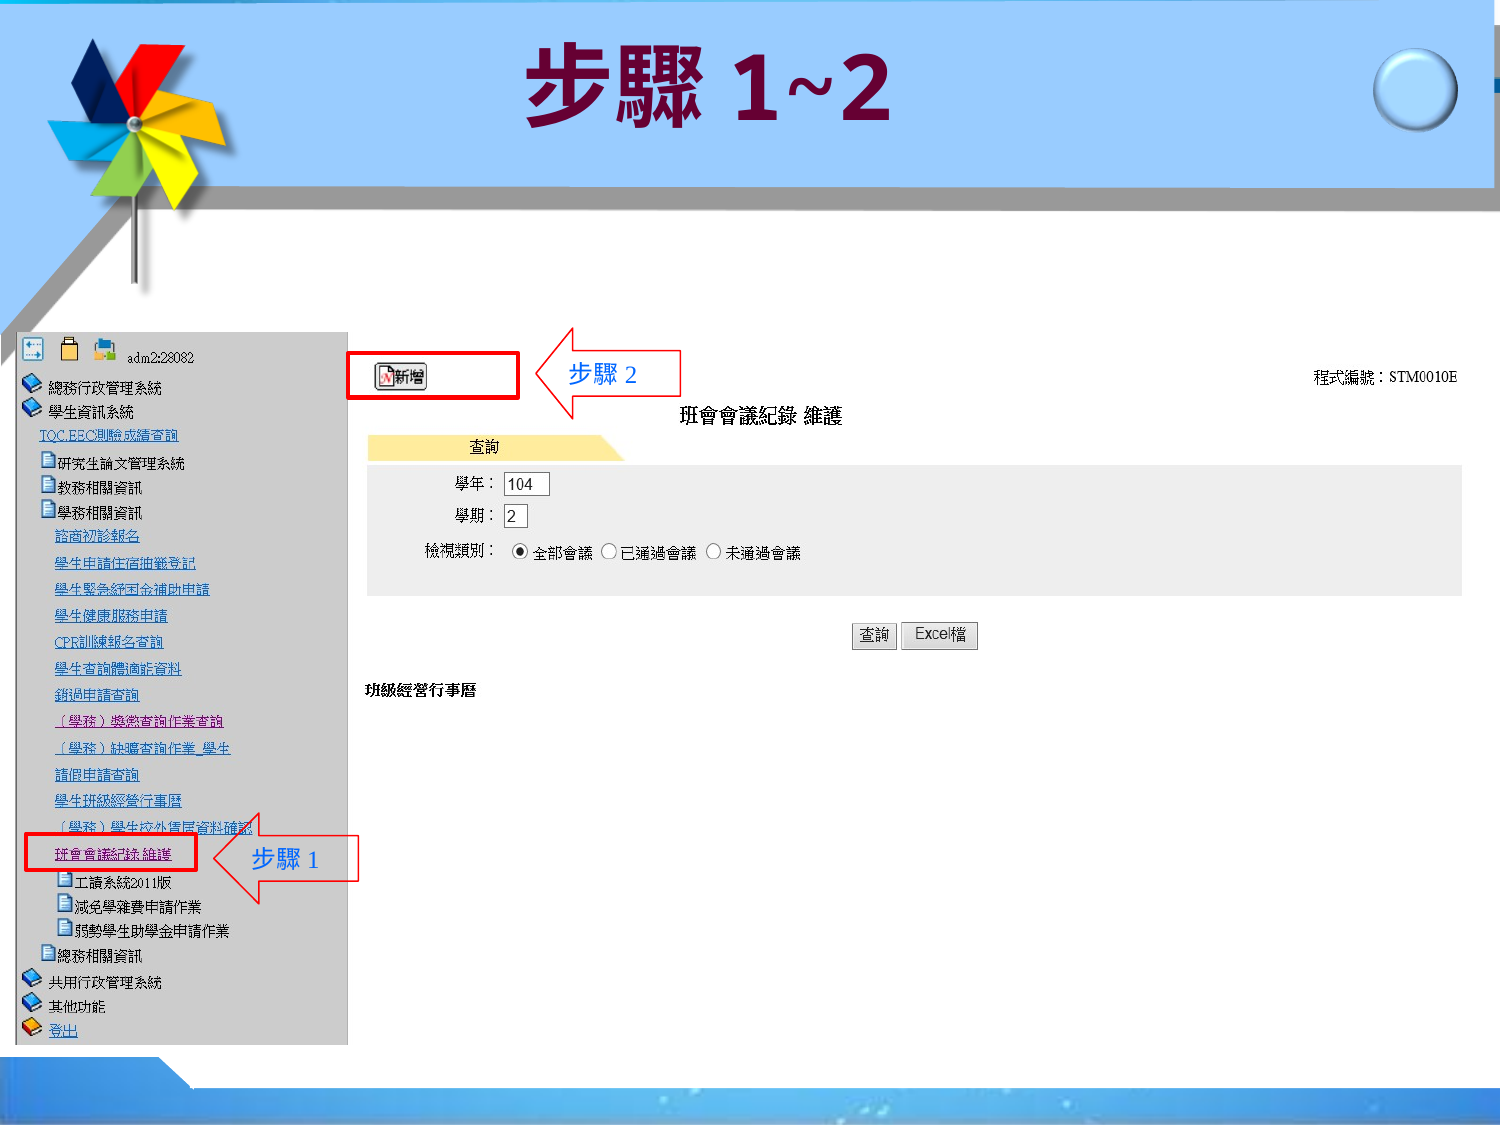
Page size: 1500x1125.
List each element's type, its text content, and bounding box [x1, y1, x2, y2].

text_box 步驟1~2 [273, 21, 1143, 147]
picture [1371, 46, 1460, 135]
picture [0, 1057, 1500, 1125]
picture [15, 332, 1472, 1045]
picture [46, 37, 247, 304]
text_box [0, 0, 1495, 336]
text_box 步驟1 [213, 813, 359, 904]
text_box 步驟2 [535, 328, 681, 419]
